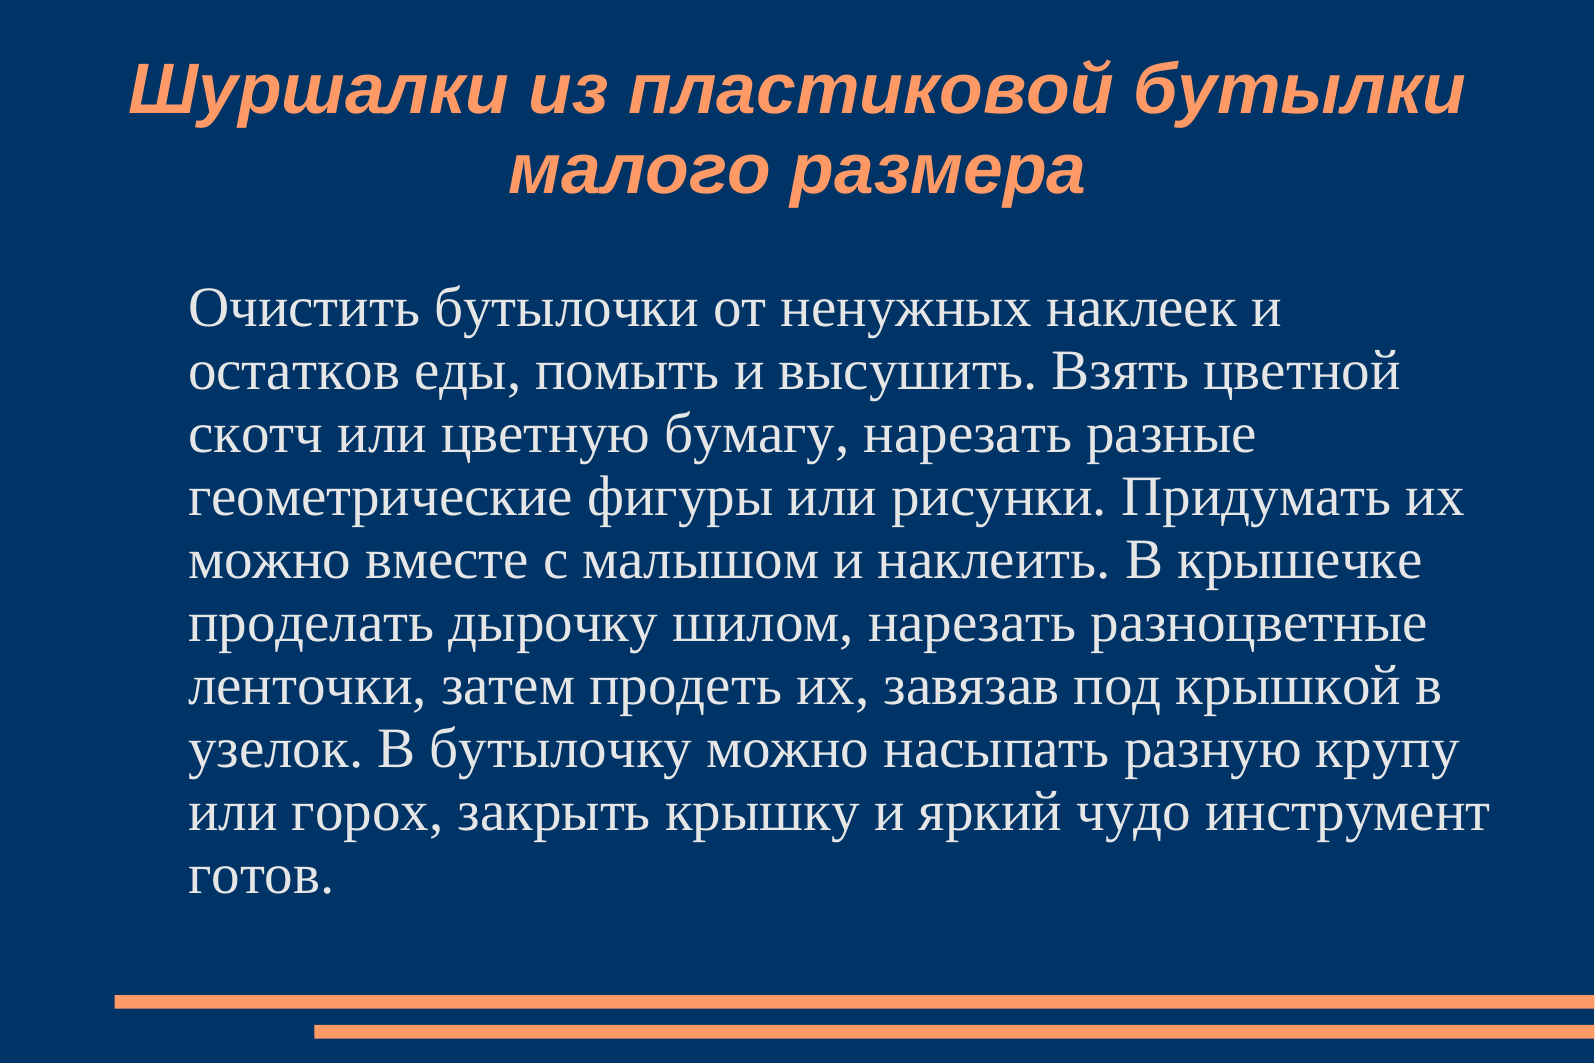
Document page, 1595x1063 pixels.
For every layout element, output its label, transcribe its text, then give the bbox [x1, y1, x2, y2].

list Очистить бутылочки от ненужных наклеек и остатков еды, помыть и высушить. Взять цветной скотч или цветную бумагу, нарезать разные геометрические фигуры или рисунки. Придумать их можно вместе с малышом и наклеить. В крышечке проделать дырочку шилом, нарезать разноцветные ленточки, затем продеть их, завязав под крышкой в узелок. В бутылочку можно насыпать разную крупу или горох, закрыть крышку и яркий чудо инструмент готов. [117, 276, 1505, 971]
title Шуршалки из пластиковой бутылки малого размера [117, 39, 1479, 218]
